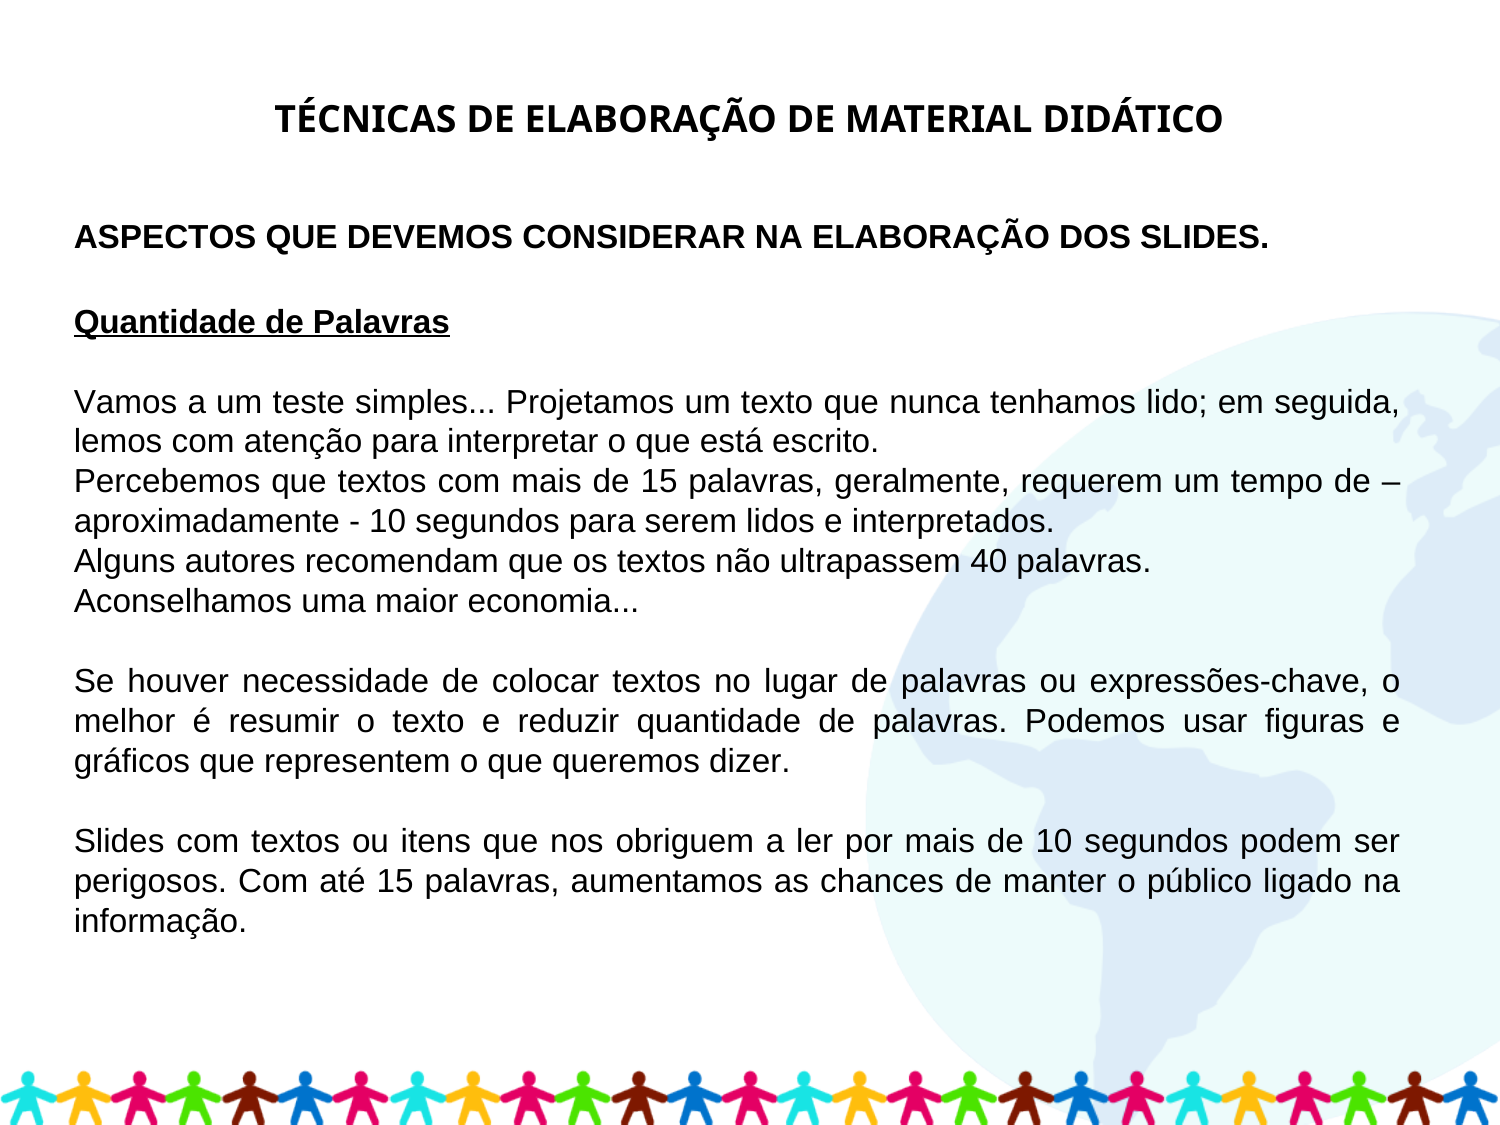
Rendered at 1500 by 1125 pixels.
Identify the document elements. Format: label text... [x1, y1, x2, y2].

text_box ASPECTOS QUE DEVEMOS CONSIDERAR NA ELABORAÇÃO DOS SLIDES. Quantidade de Palavras Vamos a um teste simples... Projetamos um texto que nunca tenhamos lido; em seguida, lemos com atenção para interpretar o que está escrito. Percebemos que textos com mais de 15 palavras, geralmente, requerem um tempo de – aproximadamente - 10 segundos para serem lidos e interpretados. Alguns autores recomendam que os textos não ultrapassem 40 palavras. Aconselhamos uma maior economia... Se houver necessidade de colocar textos no lugar de palavras ou expressões-chave, o melhor é resumir o texto e reduzir quantidade de palavras. Podemos usar figuras e gráficos que representem o que queremos dizer. Slides com textos ou itens que nos obriguem a ler por mais de 10 segundos podem ser perigosos. Com até 15 palavras, aumentamos as chances de manter o público ligado na informação. [59, 207, 1418, 969]
title TÉCNICAS DE ELABORAÇÃO DE MATERIAL DIDÁTICO [74, 81, 1425, 156]
picture [0, 0, 1500, 1125]
